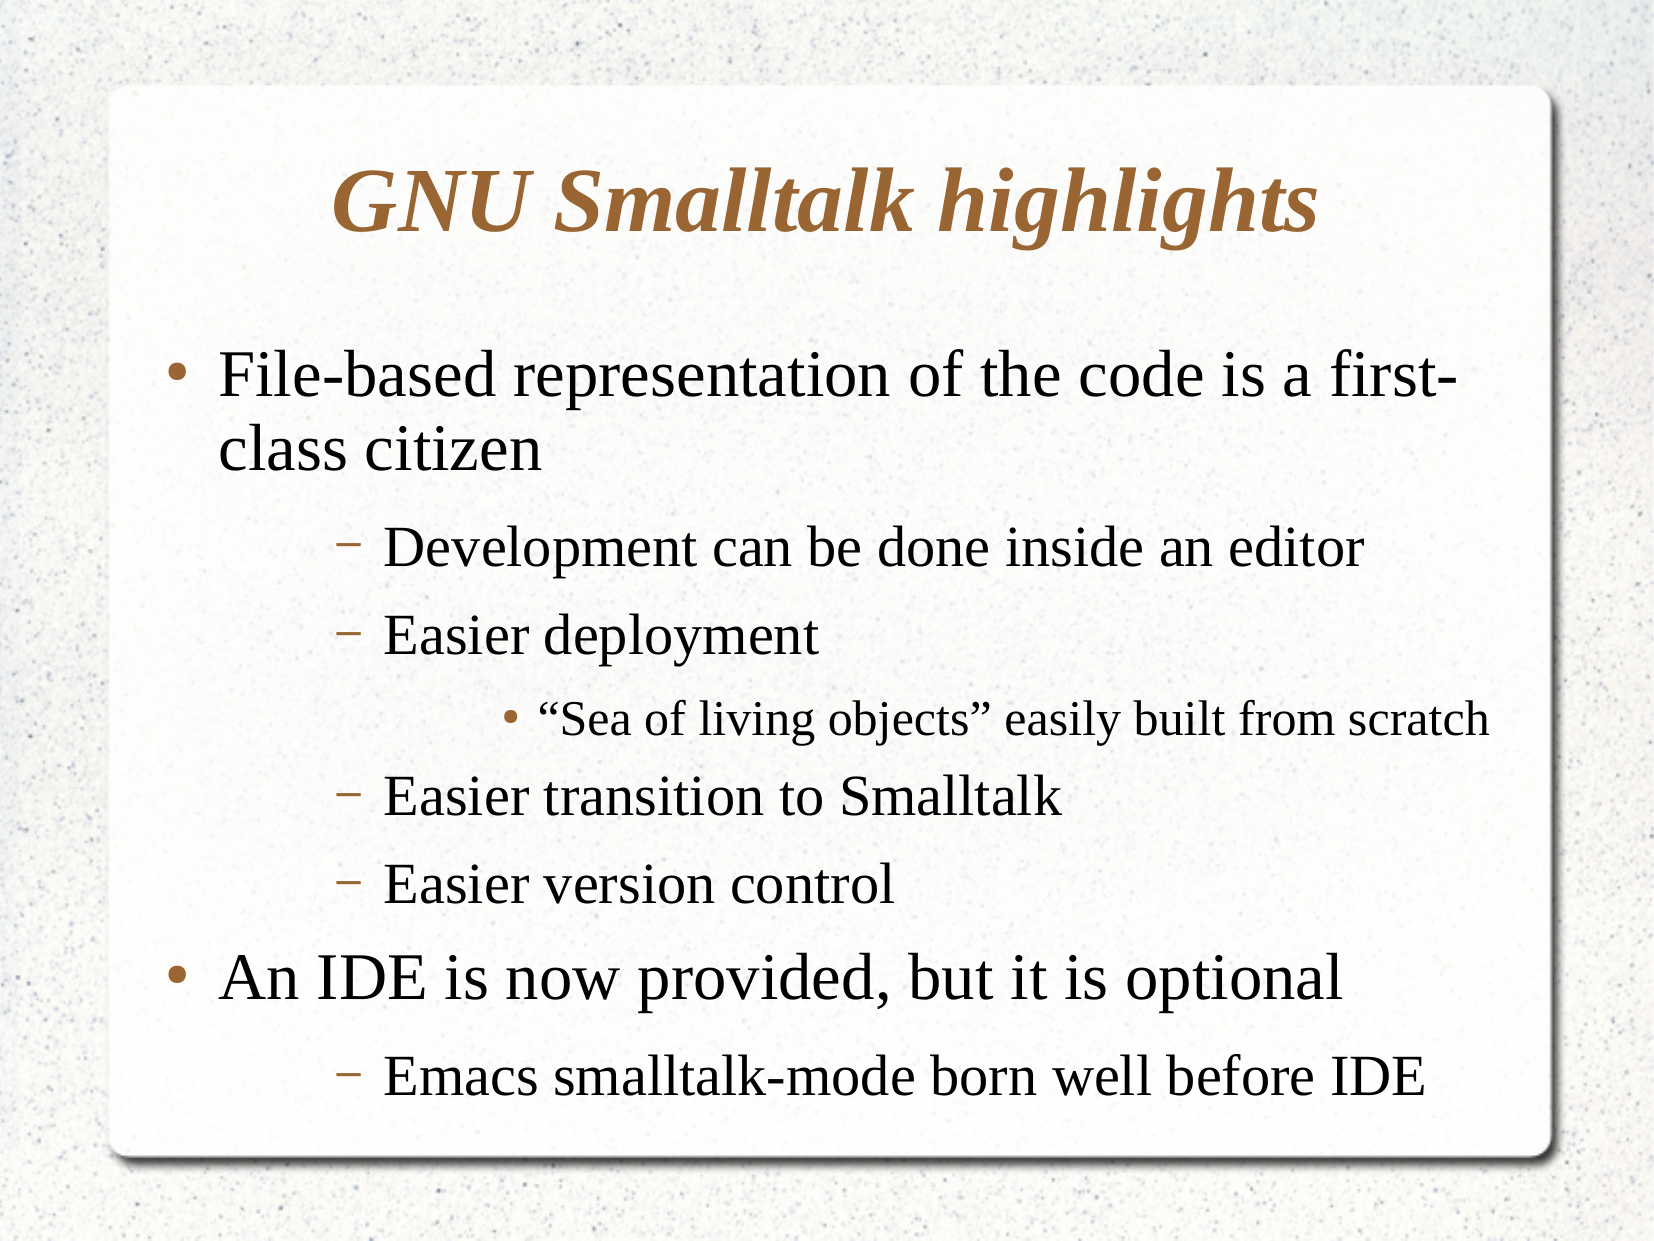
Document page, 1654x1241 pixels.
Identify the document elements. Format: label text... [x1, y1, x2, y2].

picture [0, 0, 1654, 1241]
list File-based representation of the code is a first-class citizen Development can be done inside an editor Easier deployment “Sea of living objects” easily built from scratch Easier transition to Smalltalk Easier version control An IDE is now provided, but it is optional Emacs smalltalk-mode born well before IDE [147, 336, 1506, 1109]
title GNU Smalltalk highlights [118, 104, 1536, 297]
